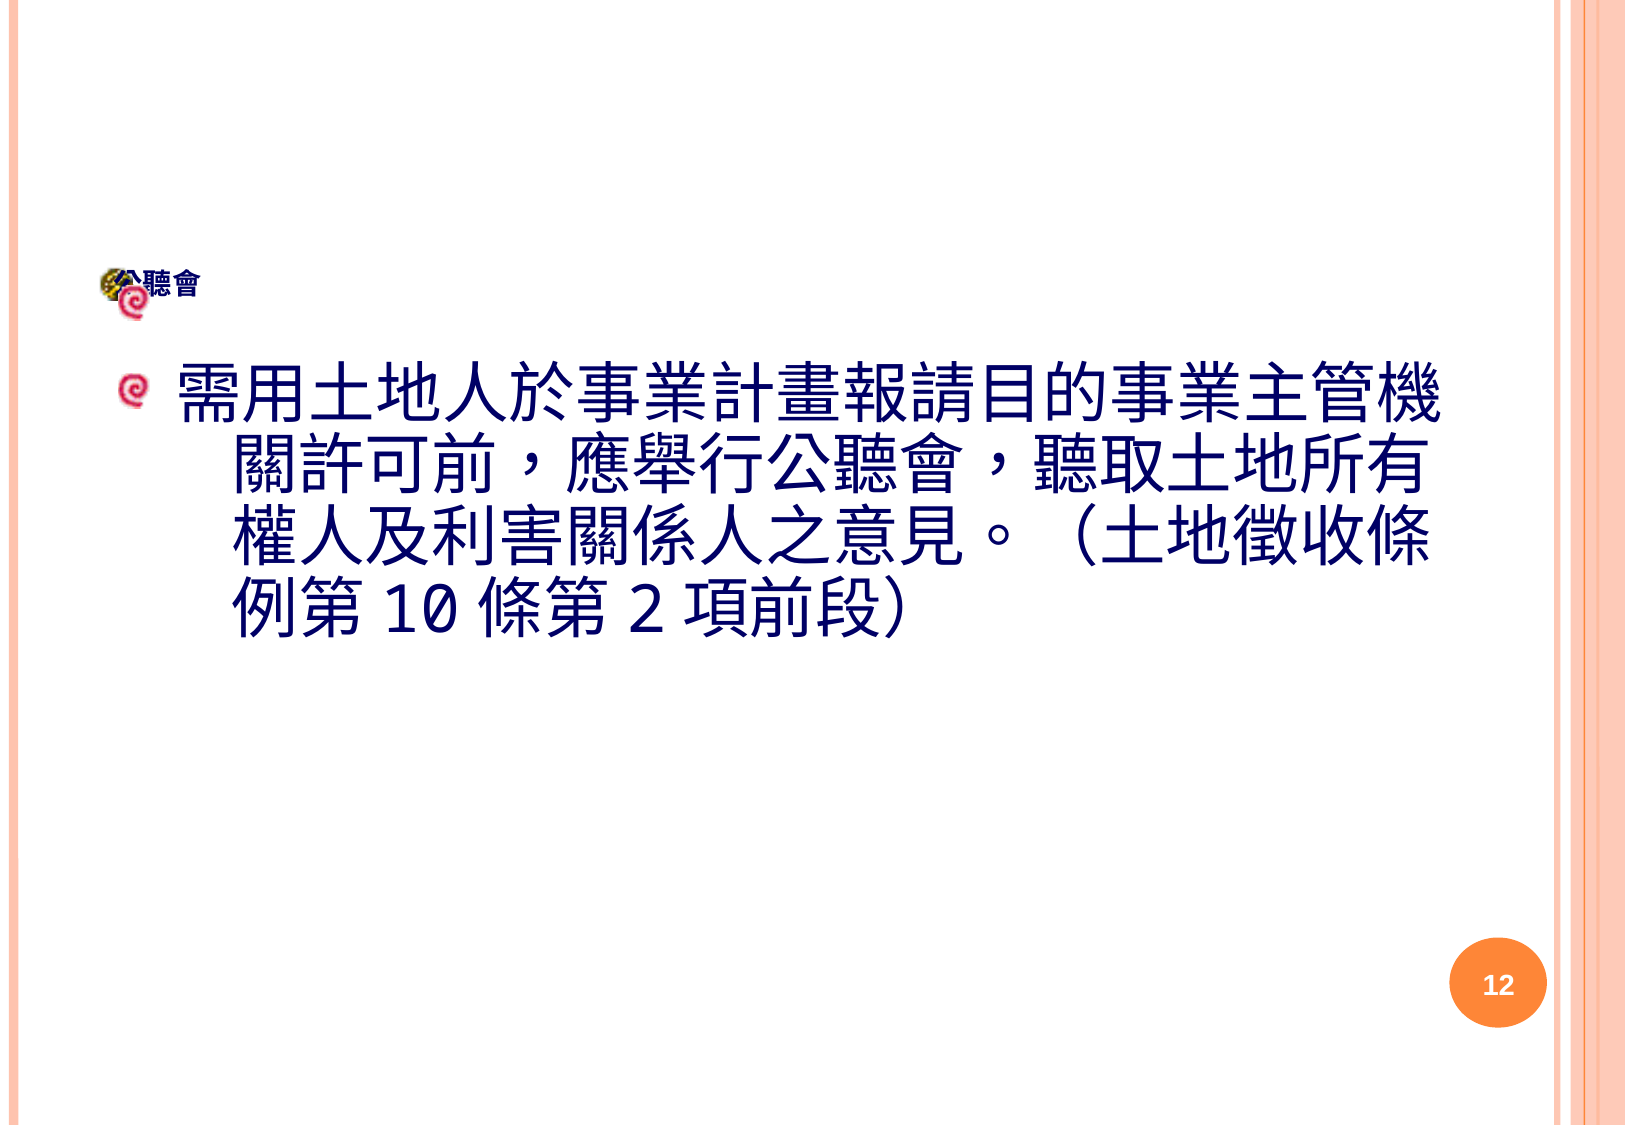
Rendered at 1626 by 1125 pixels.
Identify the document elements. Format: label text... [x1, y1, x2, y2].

text_box [1444, 940, 1553, 1027]
list 公聽會 [44, 125, 1522, 303]
text_box 需用土地人於事業計畫報請目的事業主管機關許可前，應舉行公聽會，聽取土地所有權人及利害關係人之意見。（土地徵收條例第10條第2項前段） [104, 255, 1497, 917]
